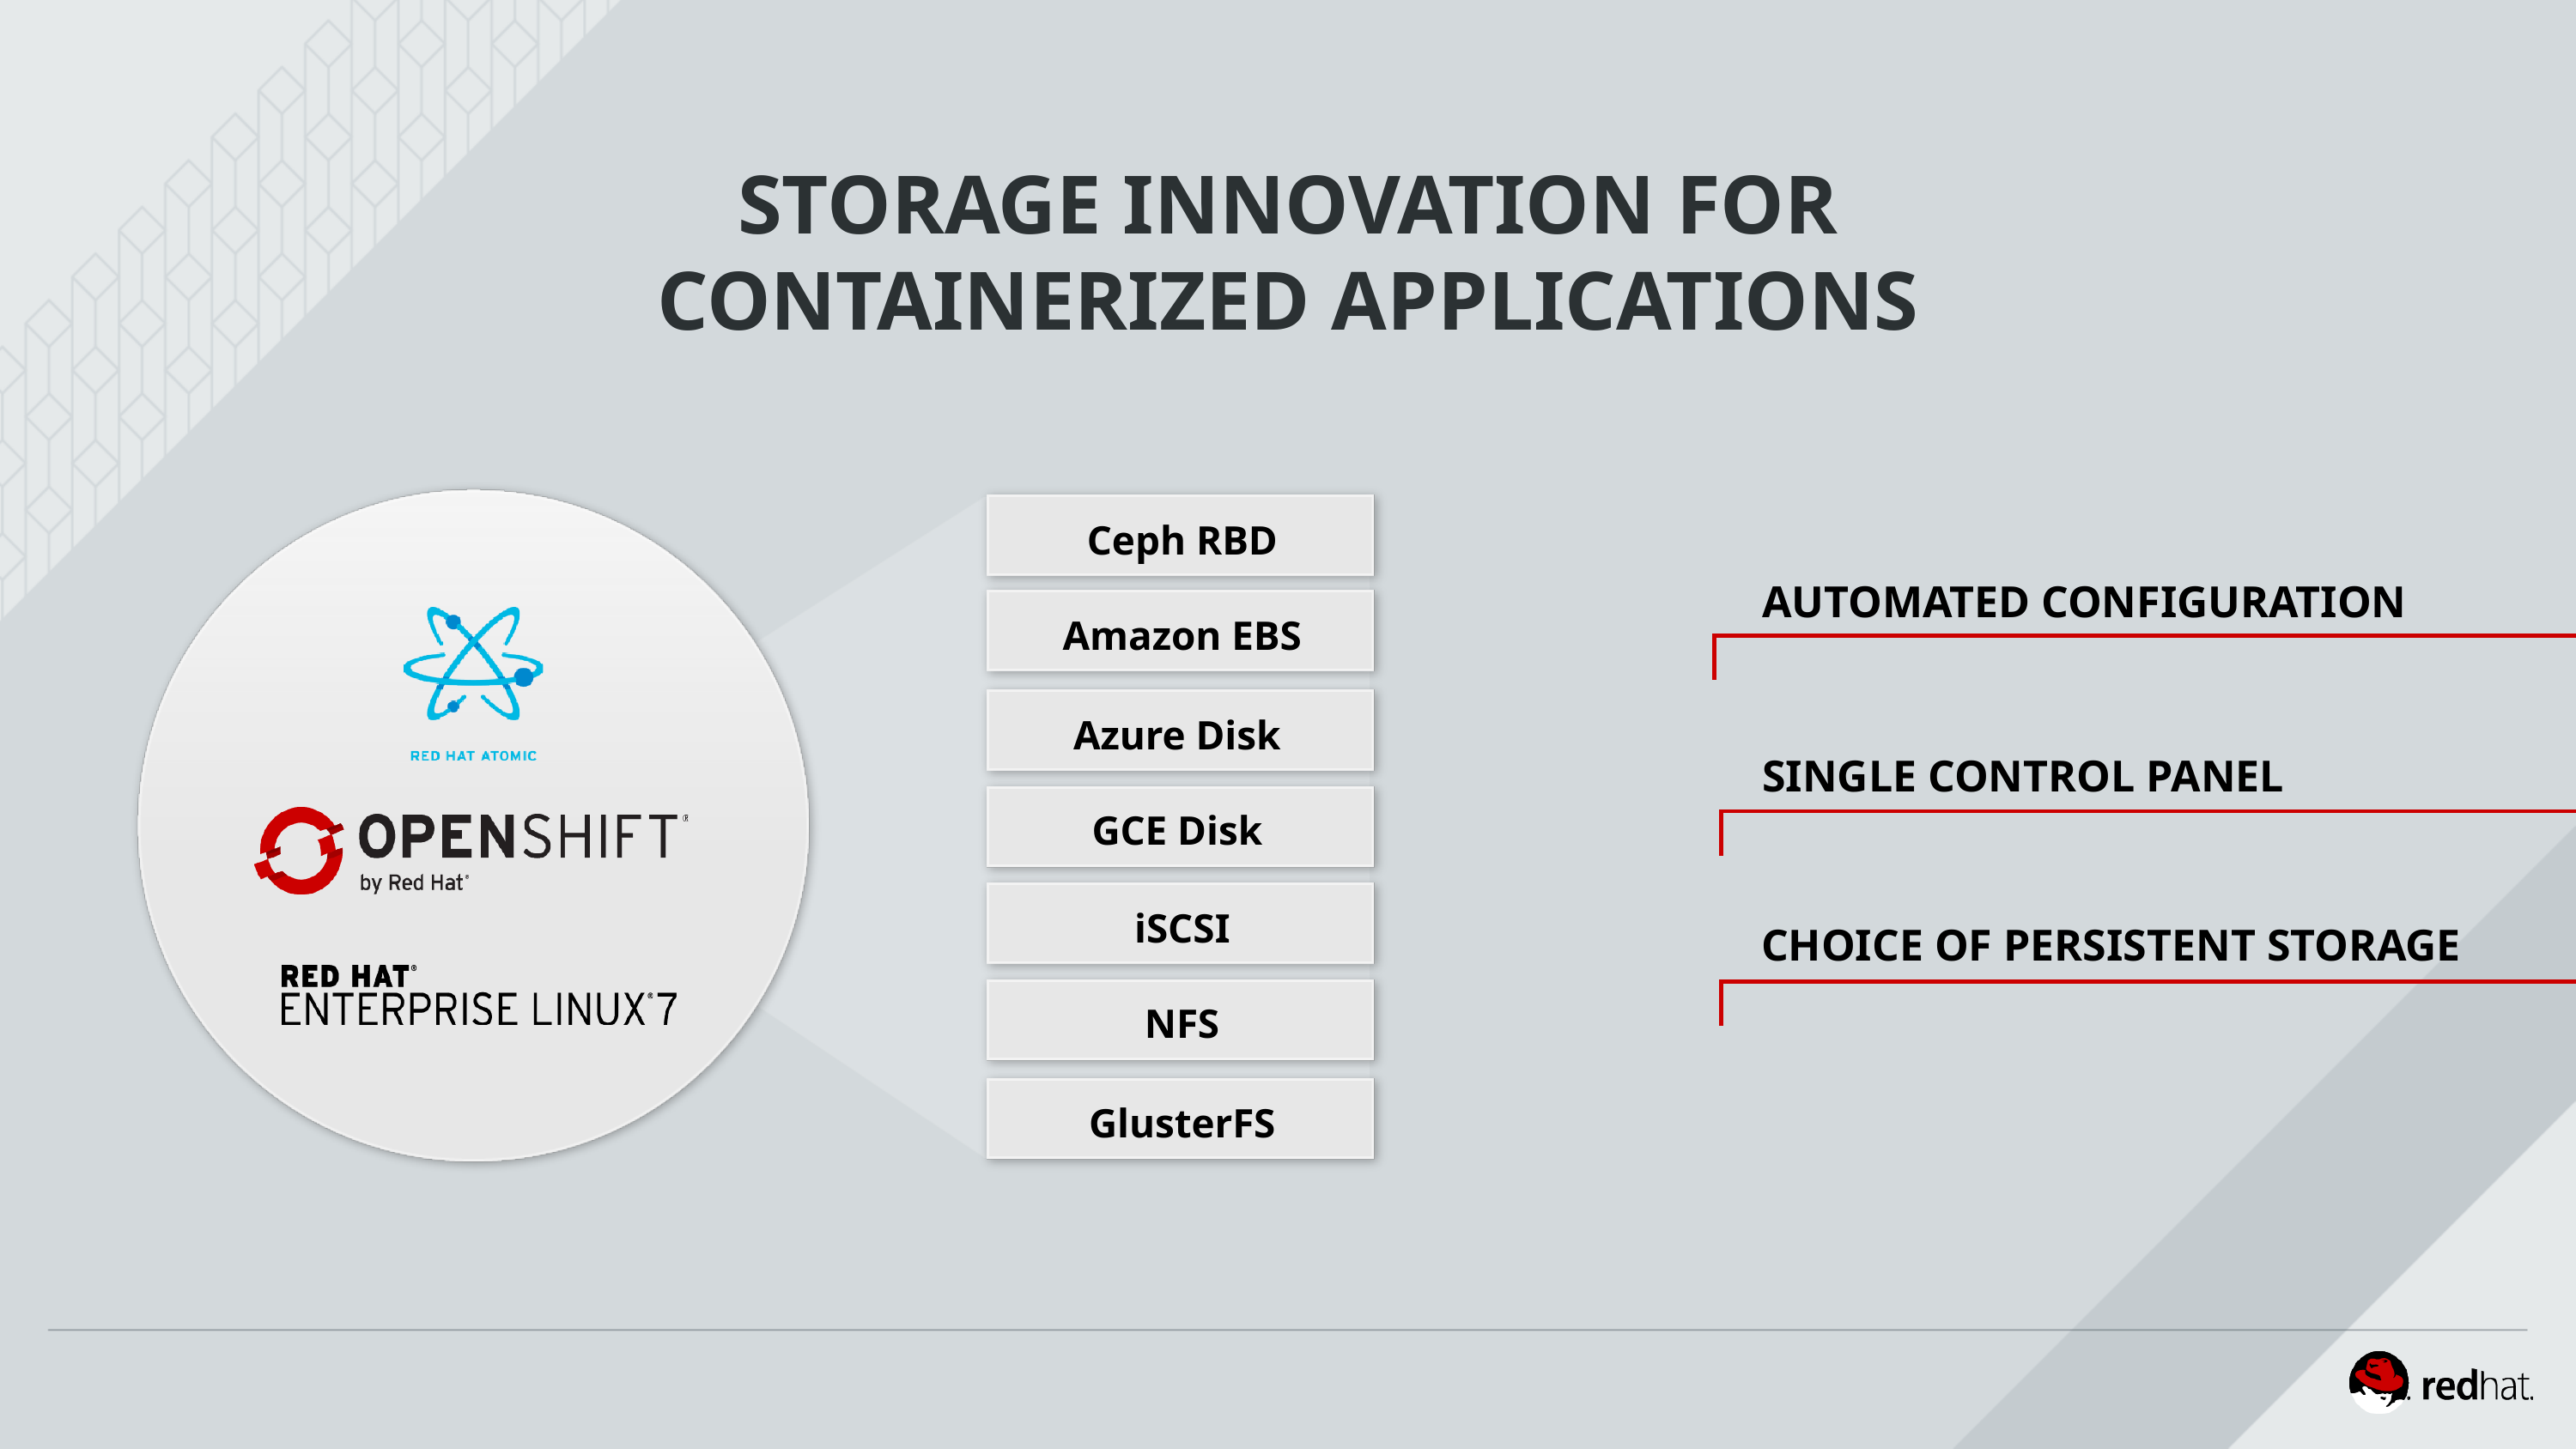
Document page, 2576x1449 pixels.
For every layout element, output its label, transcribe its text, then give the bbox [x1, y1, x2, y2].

text_box SINGLE CONTROL PANEL [1749, 728, 2567, 829]
text_box Ceph RBD [1065, 495, 1299, 569]
text_box GCE Disk [1065, 785, 1299, 859]
text_box iSCSI [1109, 883, 1256, 957]
picture [0, 0, 2576, 1449]
text_box GlusterFS [1073, 1078, 1291, 1152]
text_box Azure Disk [1034, 690, 1331, 764]
text_box Amazon EBS [1044, 591, 1321, 664]
text_box AUTOMATED CONFIGURATION [1749, 554, 2439, 655]
text_box CHOICE OF PERSISTENT STORAGE [1748, 897, 2566, 999]
text_box STORAGE INNOVATION FOR CONTAINERIZED APPLICATIONS [95, 140, 2481, 272]
text_box NFS [1112, 979, 1252, 1052]
